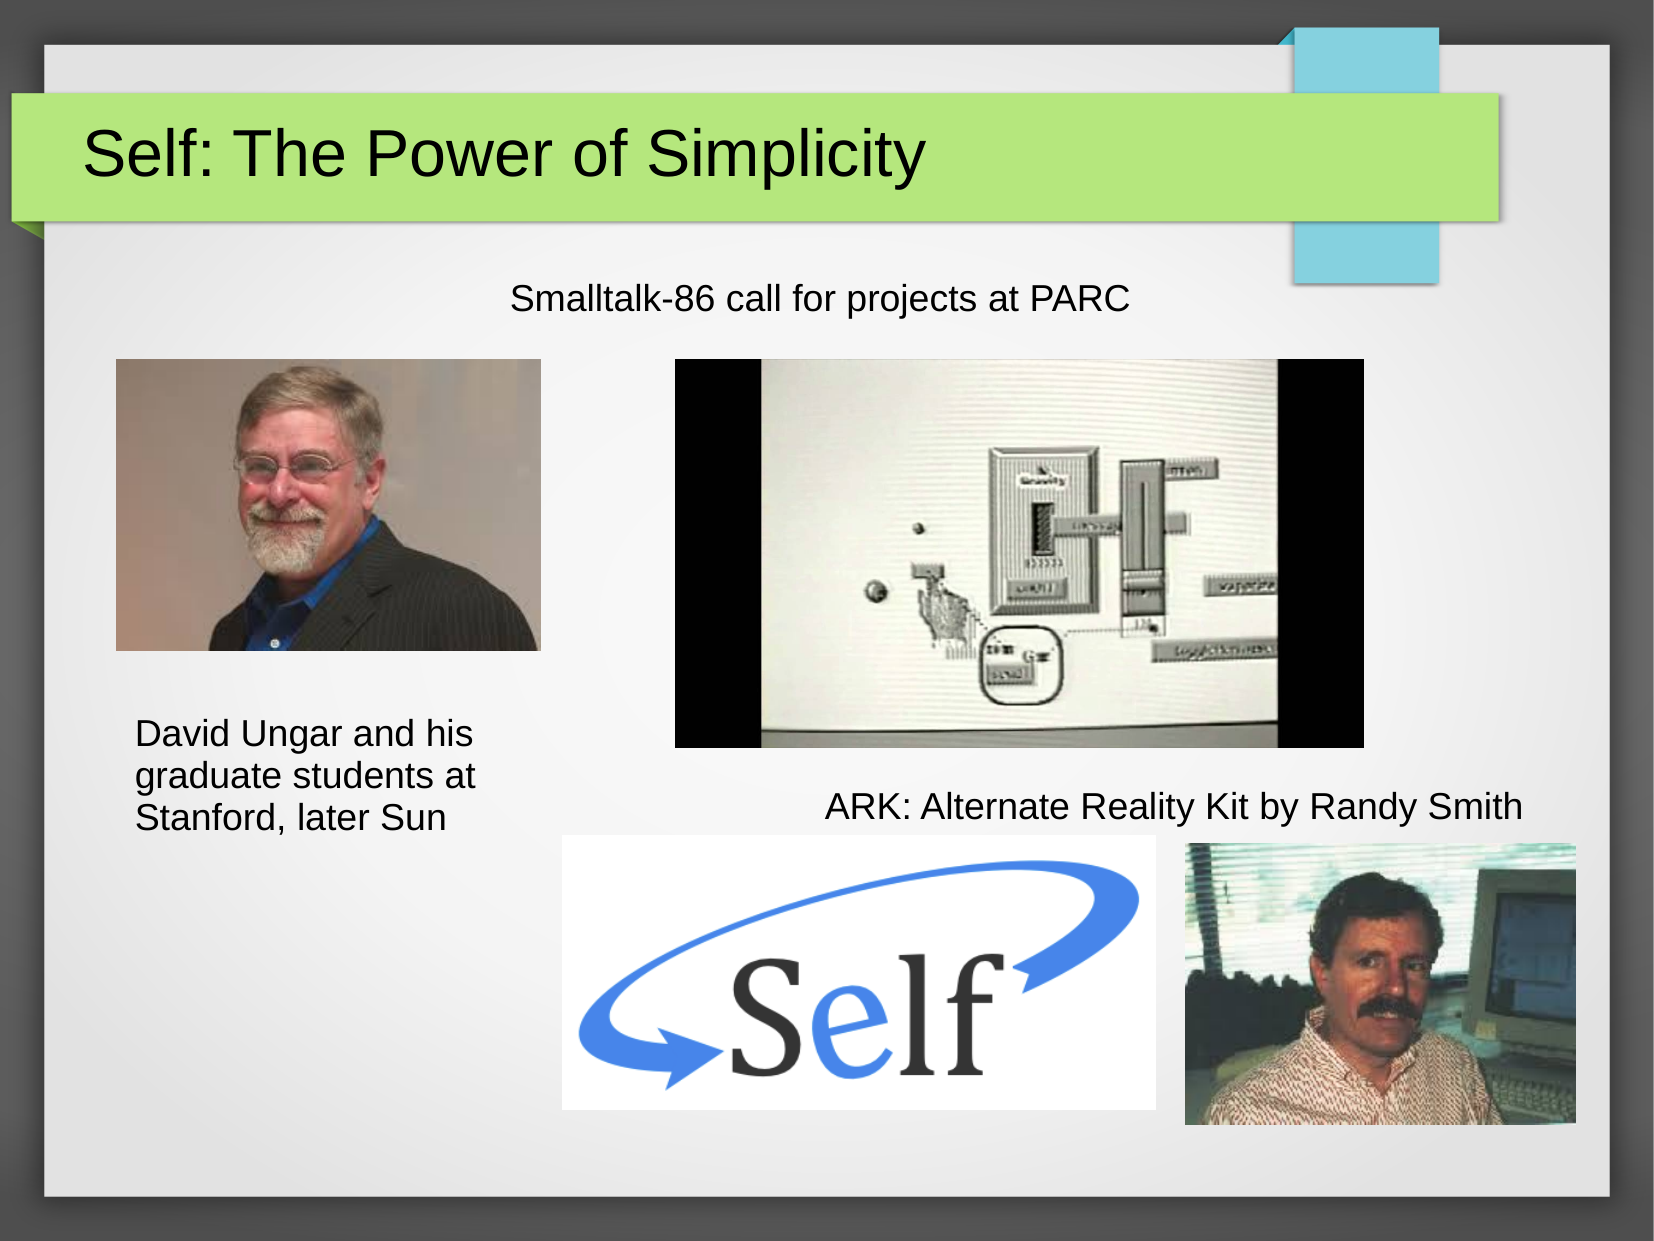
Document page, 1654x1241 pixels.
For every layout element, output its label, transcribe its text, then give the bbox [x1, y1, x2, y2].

title Self: The Power of Simplicity [82, 94, 1264, 213]
text_box David Ungar and his graduate students at Stanford, later Sun [120, 705, 616, 846]
text_box Smalltalk-86 call for projects at PARC [495, 270, 1186, 327]
text_box ARK: Alternate Reality Kit by Randy Smith [810, 778, 1651, 836]
picture [0, 0, 1654, 1241]
